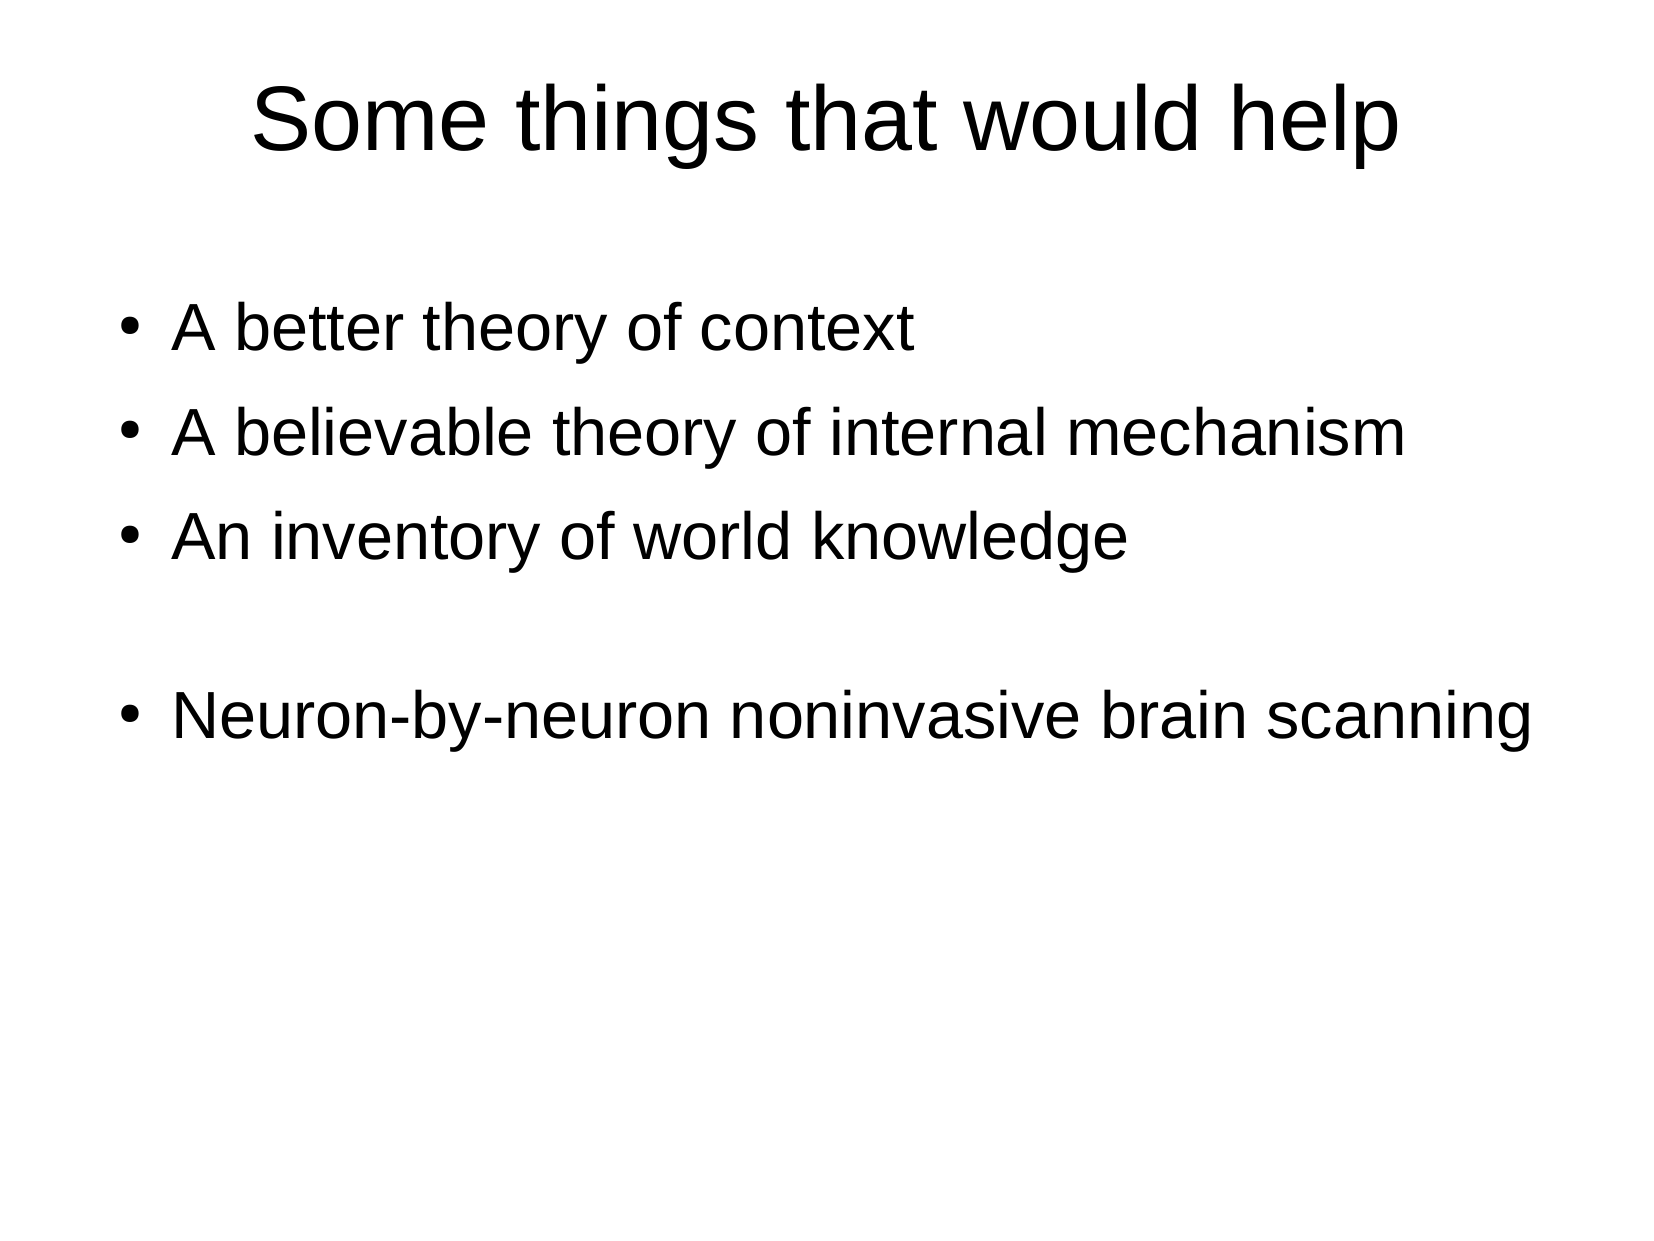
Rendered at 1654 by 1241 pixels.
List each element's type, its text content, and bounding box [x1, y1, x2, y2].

list A better theory of context A believable theory of internal mechanism An inventory of world knowledge Neuron-by-neuron noninvasive brain scanning [82, 290, 1571, 1109]
title Some things that would help [82, 49, 1571, 188]
